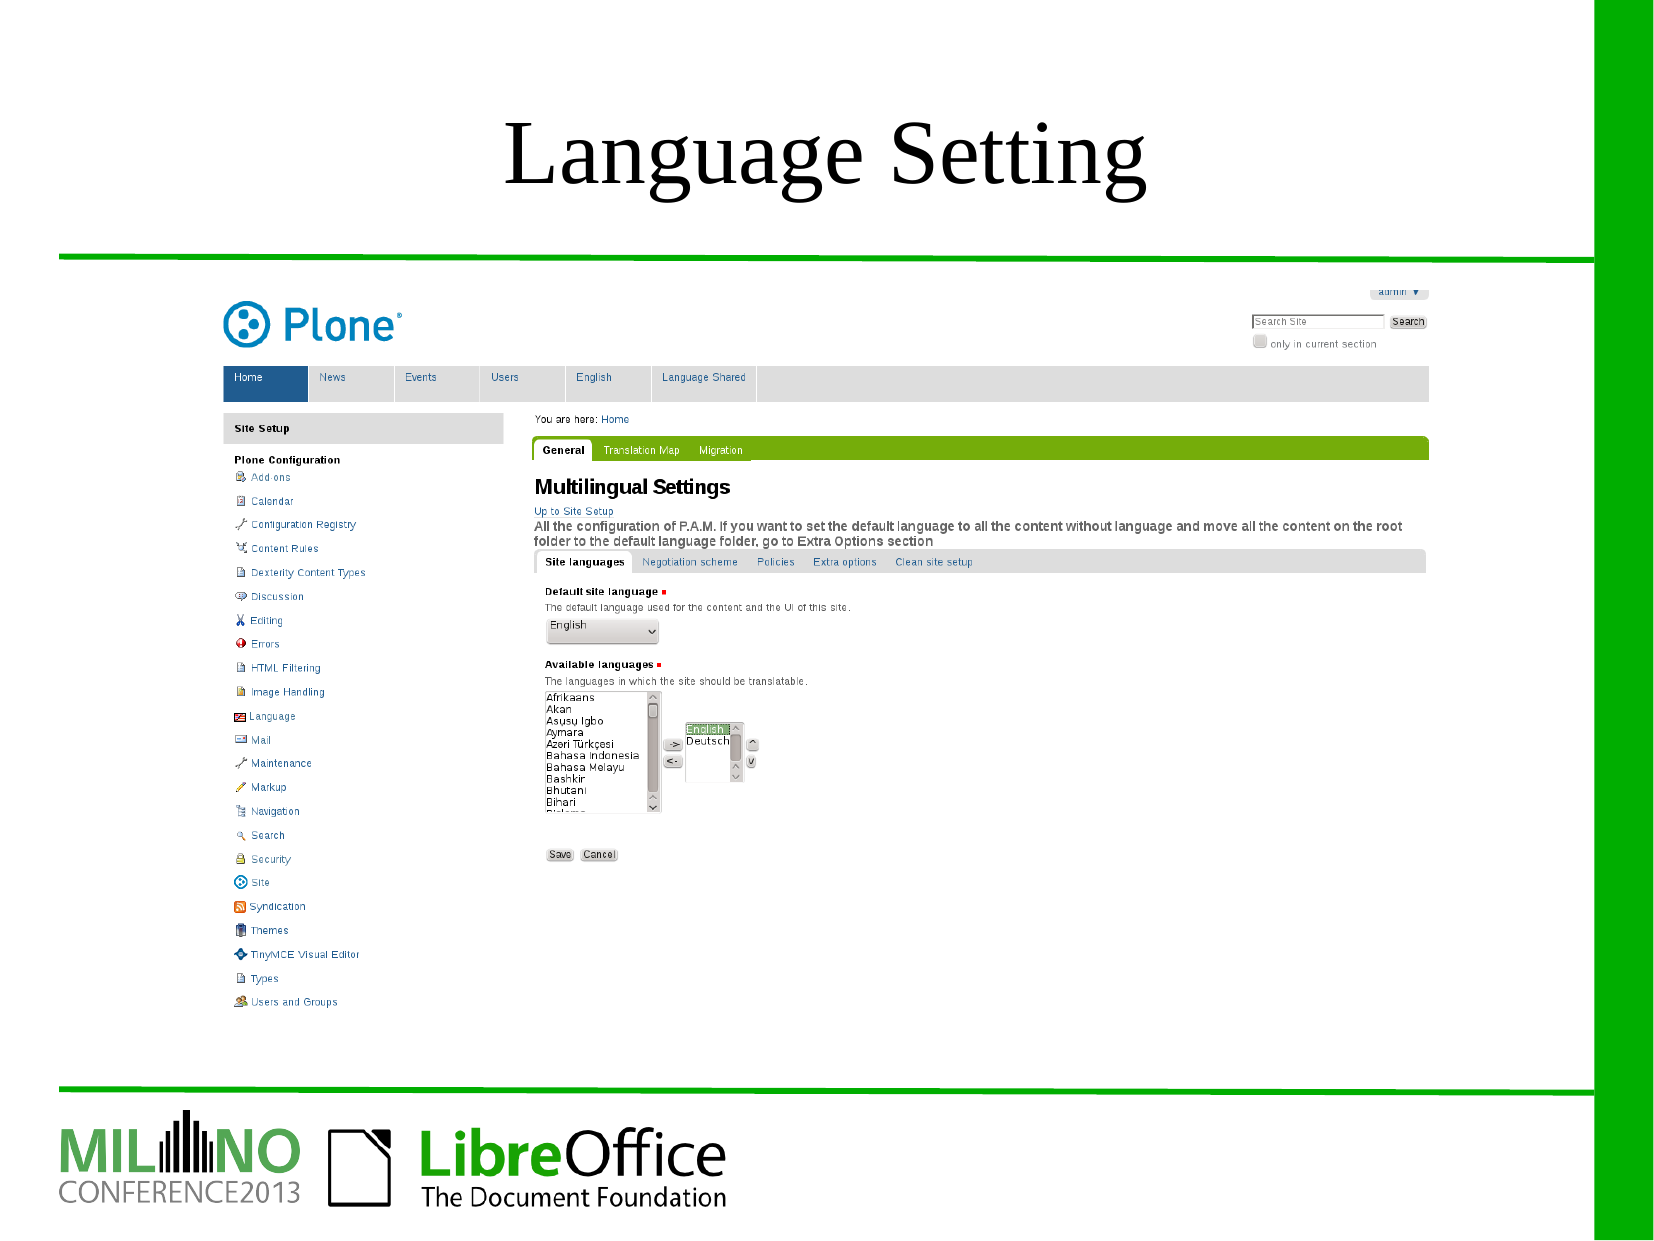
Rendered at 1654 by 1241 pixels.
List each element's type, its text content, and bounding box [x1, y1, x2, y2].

title Language Setting [82, 49, 1571, 257]
picture [214, 290, 1439, 1010]
picture [59, 1092, 756, 1241]
